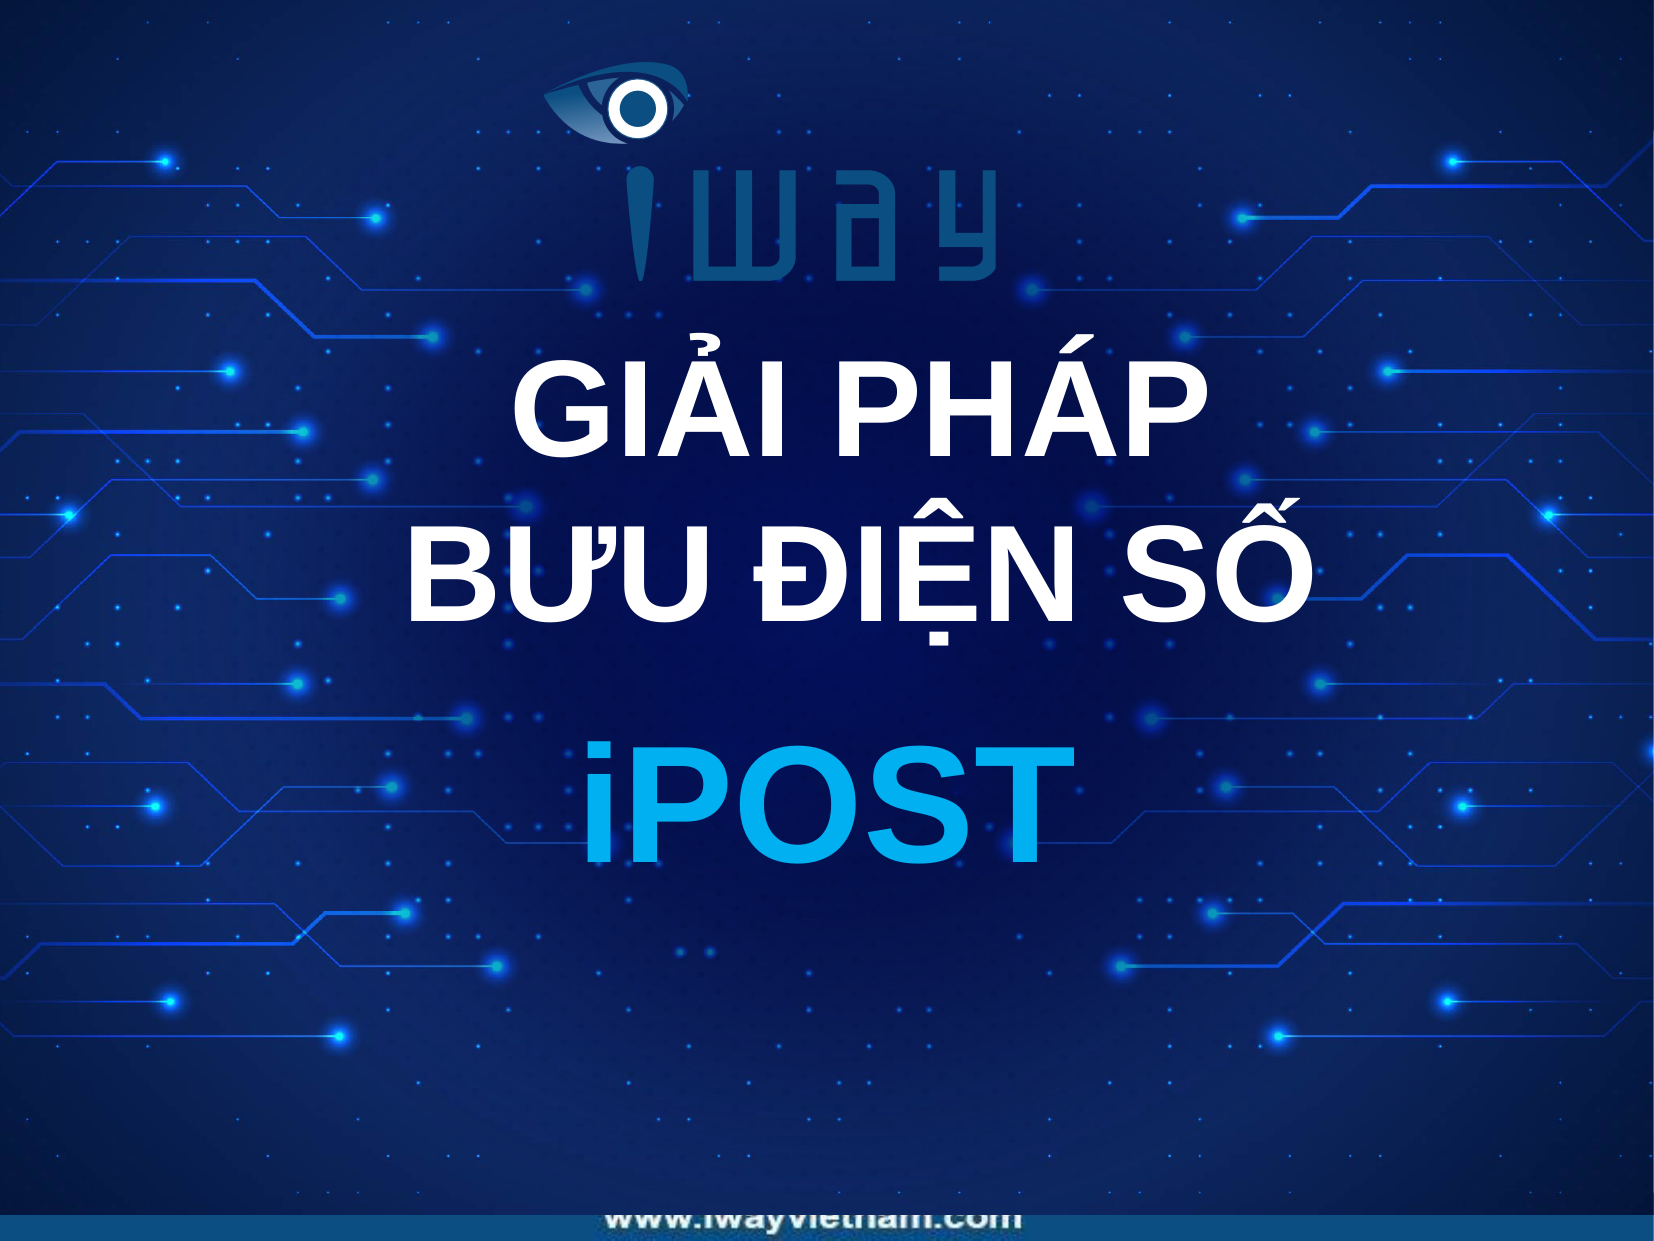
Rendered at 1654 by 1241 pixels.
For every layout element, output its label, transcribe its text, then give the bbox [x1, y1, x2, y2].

picture [0, 0, 1654, 1215]
text_box GIẢI PHÁP BƯU ĐIỆN SỐ [34, 317, 1654, 651]
text_box iPOST [483, 687, 1171, 905]
